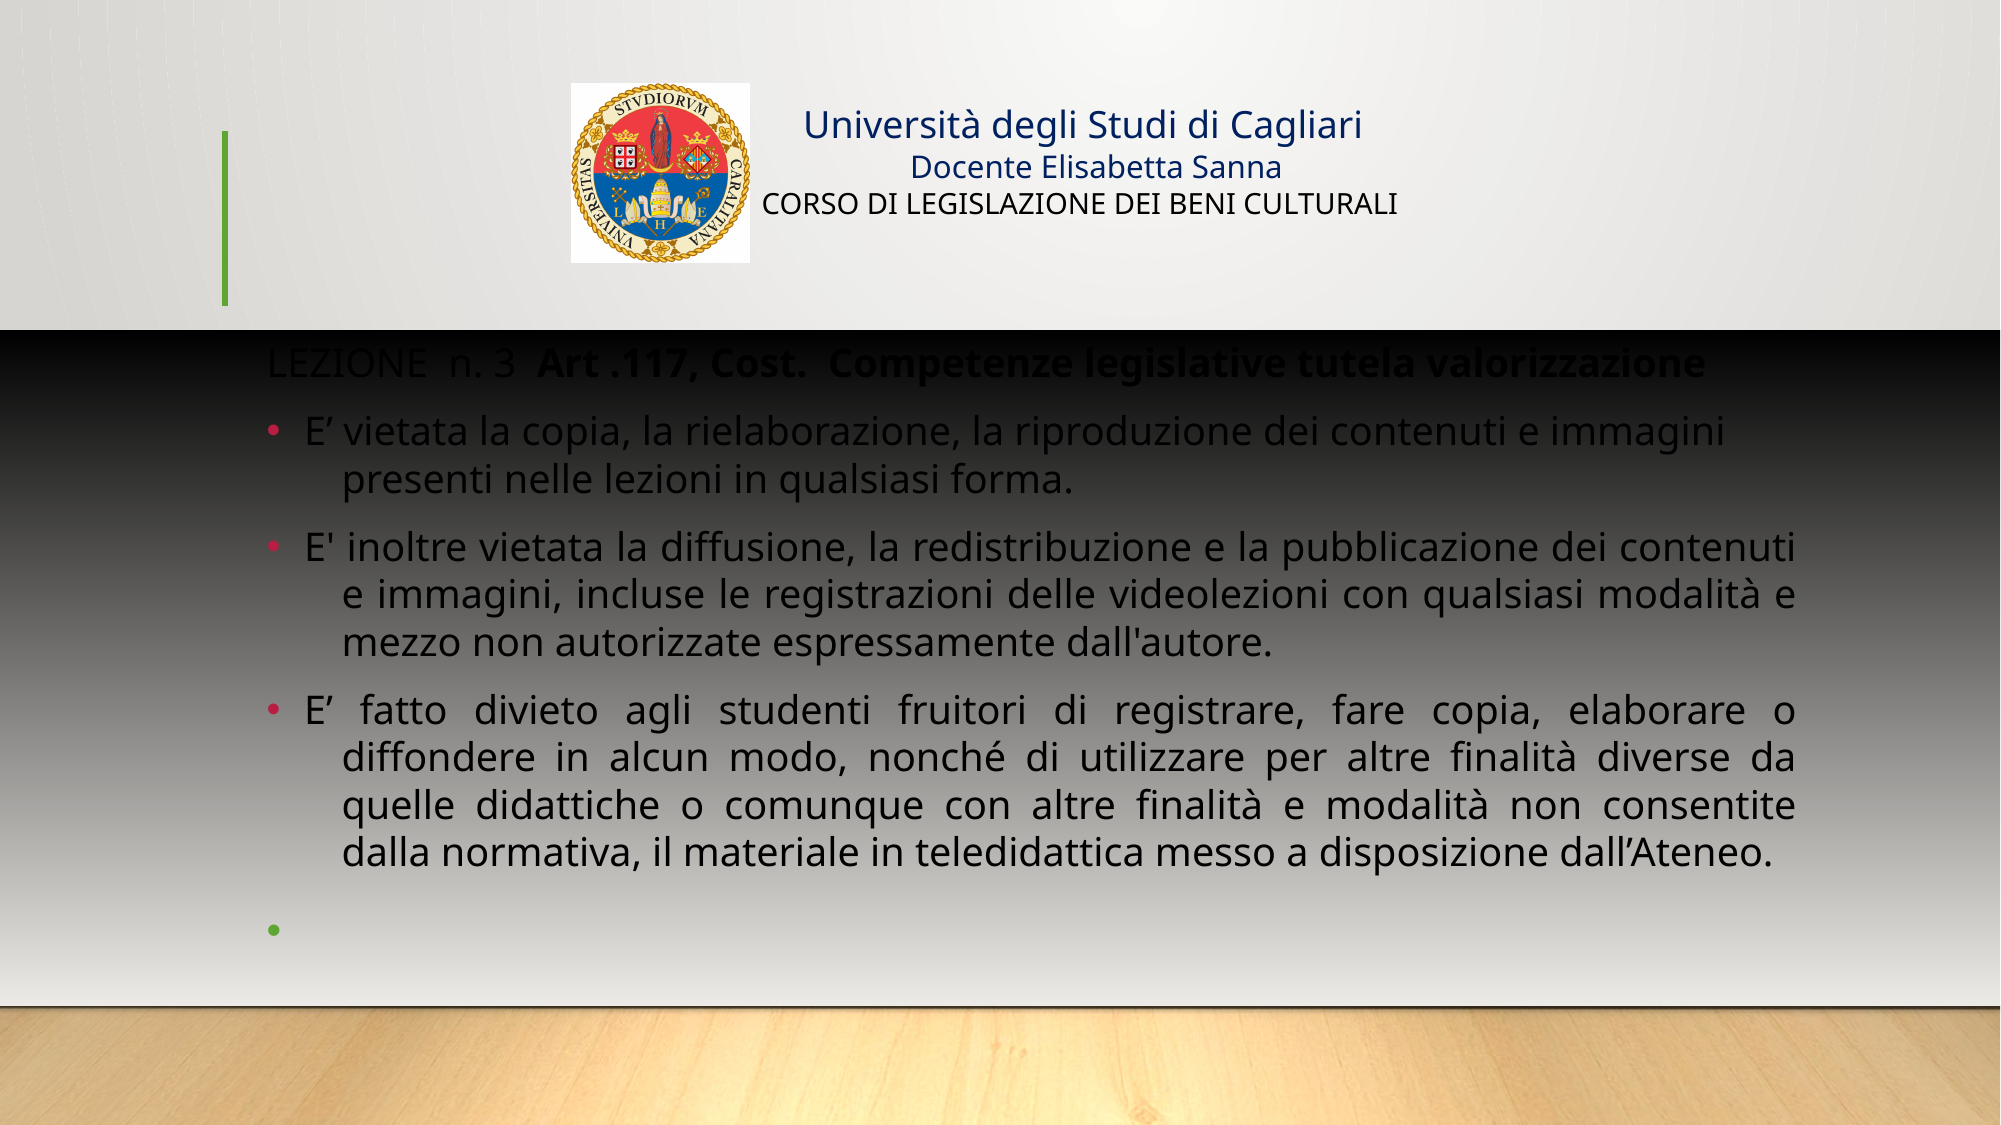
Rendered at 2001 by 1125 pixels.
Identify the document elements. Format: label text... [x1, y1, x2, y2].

list LEZIONE n. 3 Art .117, Cost. Competenze legislative tutela valorizzazione E’ vietata la copia, la rielaborazione, la riproduzione dei contenuti e immagini presenti nelle lezioni in qualsiasi forma. E' inoltre vietata la diffusione, la redistribuzione e la pubblicazione dei contenuti e immagini, incluse le registrazioni delle videolezioni con qualsiasi modalità e mezzo non autorizzate espressamente dall'autore. E’ fatto divieto agli studenti fruitori di registrare, fare copia, elaborare o diffondere in alcun modo, nonché di utilizzare per altre finalità diverse da quelle didattiche o comunque con altre finalità e modalità non consentite dalla normativa, il materiale in teledidattica messo a disposizione dall’Ateneo. [251, 330, 1814, 897]
picture [571, 83, 750, 263]
title Università degli Studi di Cagliari Docente Elisabetta Sanna Corso di Legislazione dei Beni Culturali [251, 23, 1814, 229]
